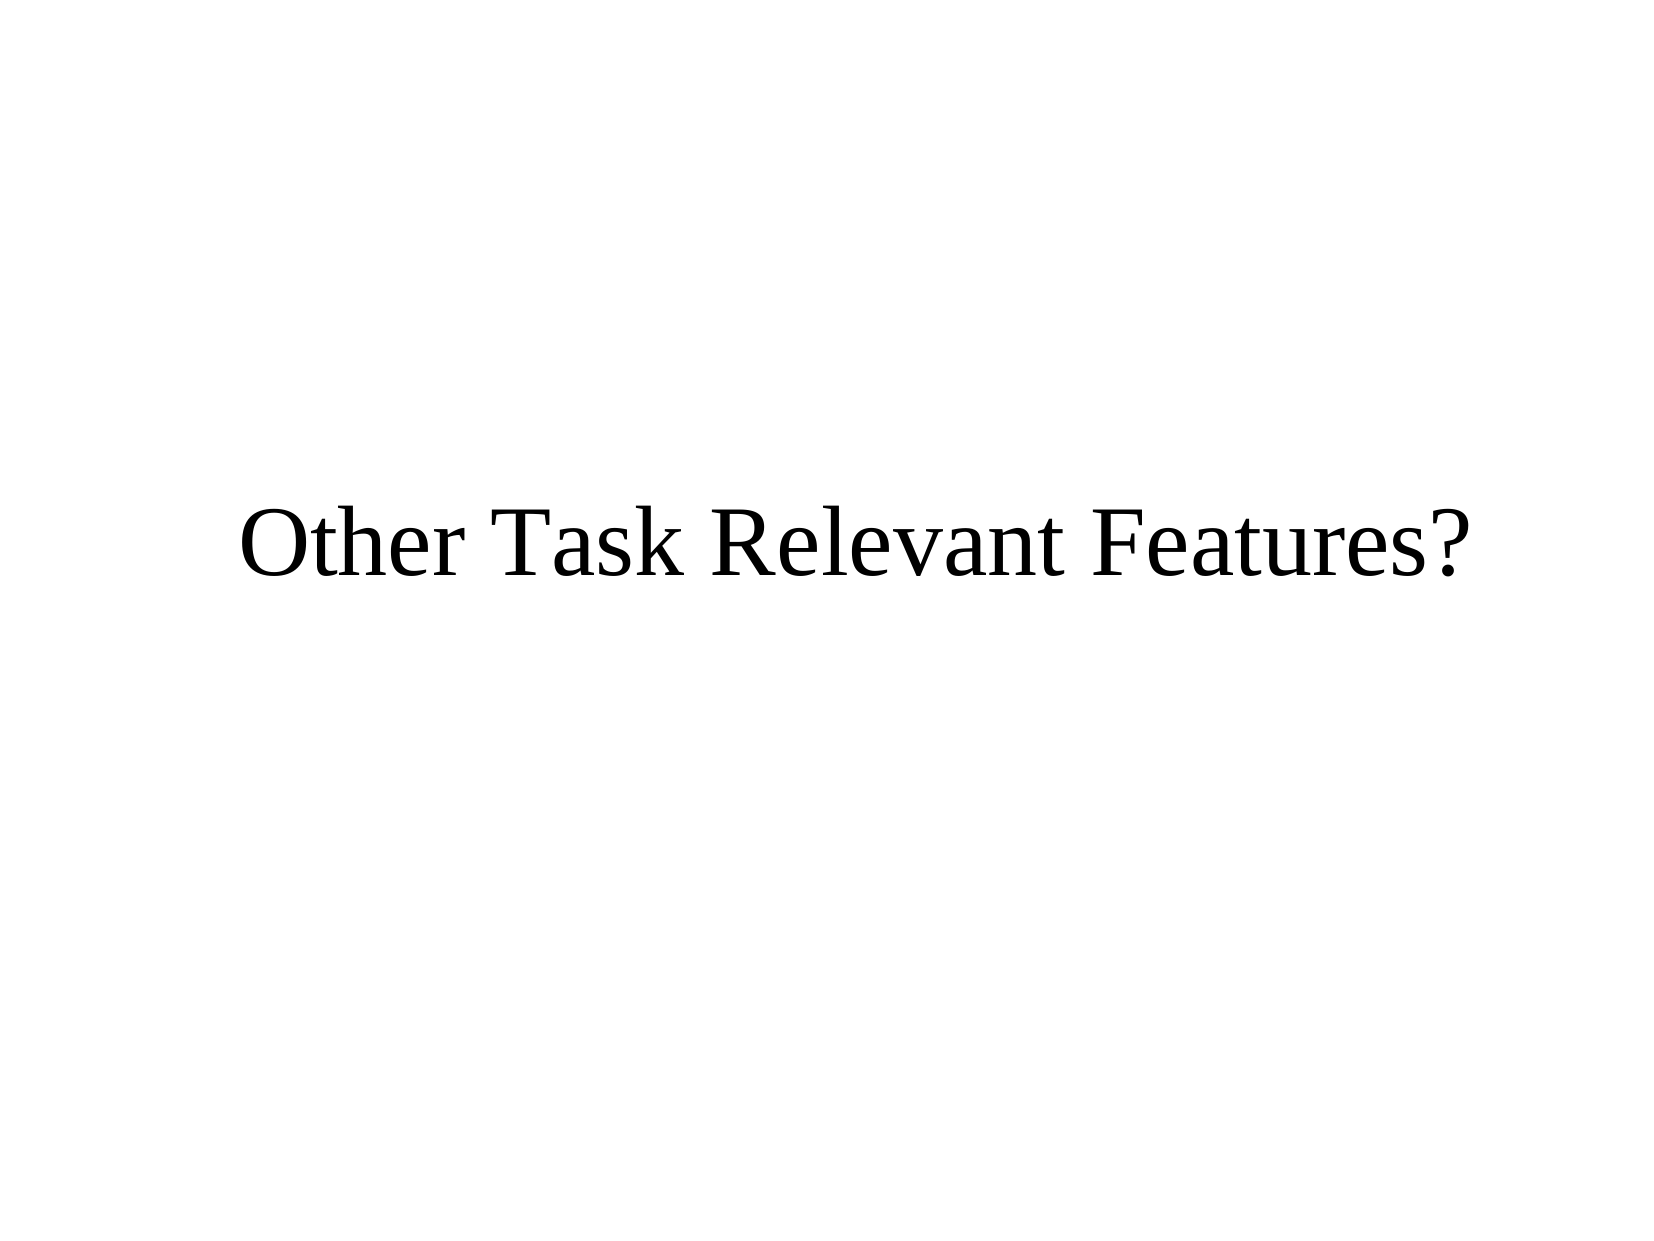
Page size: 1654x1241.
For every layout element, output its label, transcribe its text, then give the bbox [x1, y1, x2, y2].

title Other Task Relevant Features? [150, 438, 1563, 646]
